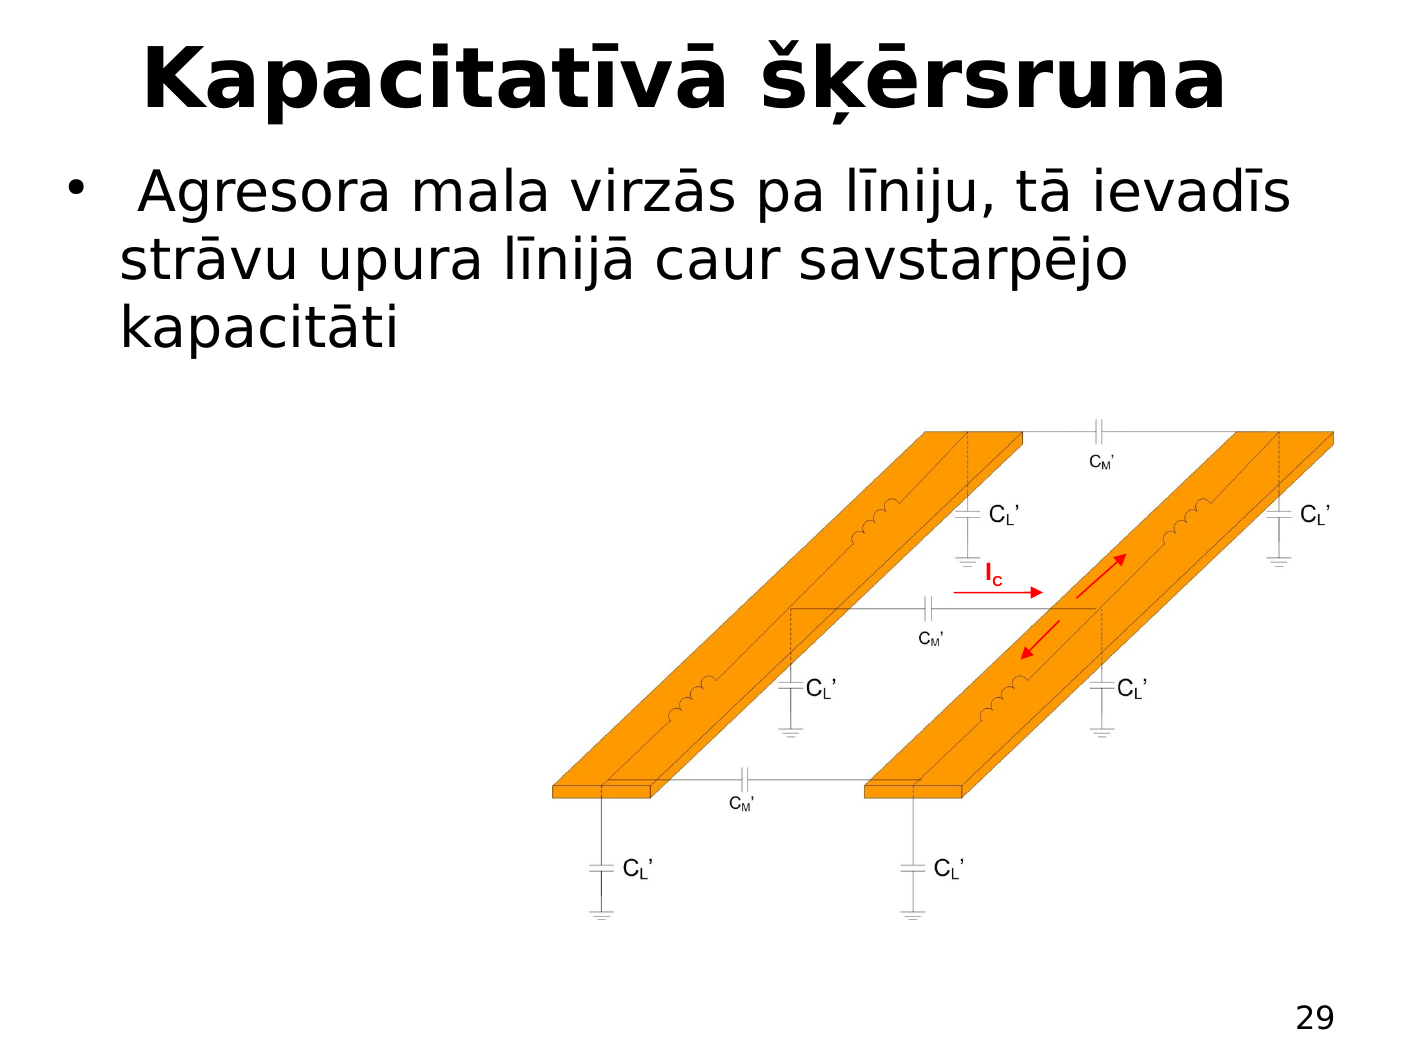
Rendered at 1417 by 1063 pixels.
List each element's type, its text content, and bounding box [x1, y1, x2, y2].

list Agresora mala virzās pa līniju, tā ievadīs strāvu upura līnijā caur savstarpējo kapacitāti [33, 146, 1378, 939]
text_box IC [970, 547, 1044, 597]
picture [552, 419, 1334, 920]
title Kapacitatīvā šķērsruna [82, 35, 1287, 113]
